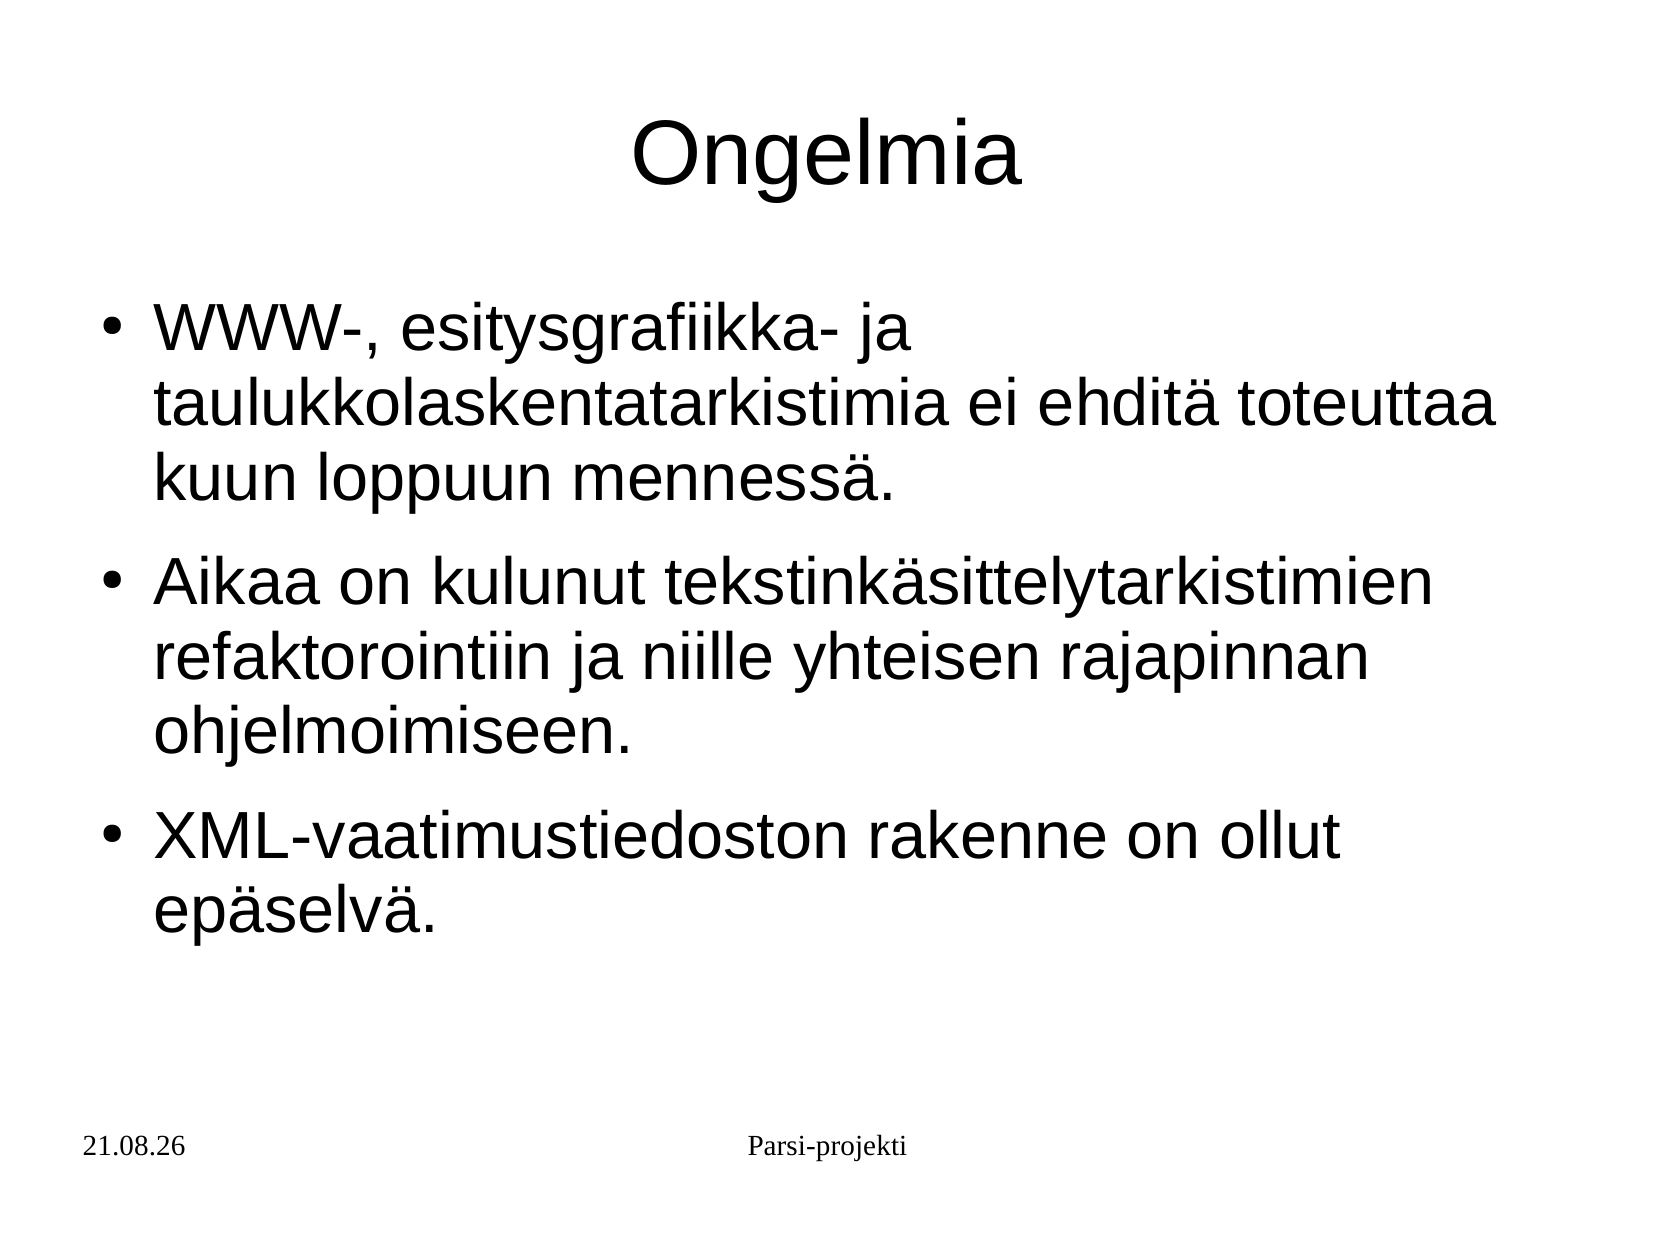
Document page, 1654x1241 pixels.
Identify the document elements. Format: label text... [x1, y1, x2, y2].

list WWW-, esitysgrafiikka- ja taulukkolaskentatarkistimia ei ehditä toteuttaa kuun loppuun mennessä. Aikaa on kulunut tekstinkäsittelytarkistimien refaktorointiin ja niille yhteisen rajapinnan ohjelmoimiseen. XML-vaatimustiedoston rakenne on ollut epäselvä. [82, 290, 1571, 1109]
title Ongelmia [82, 49, 1571, 257]
